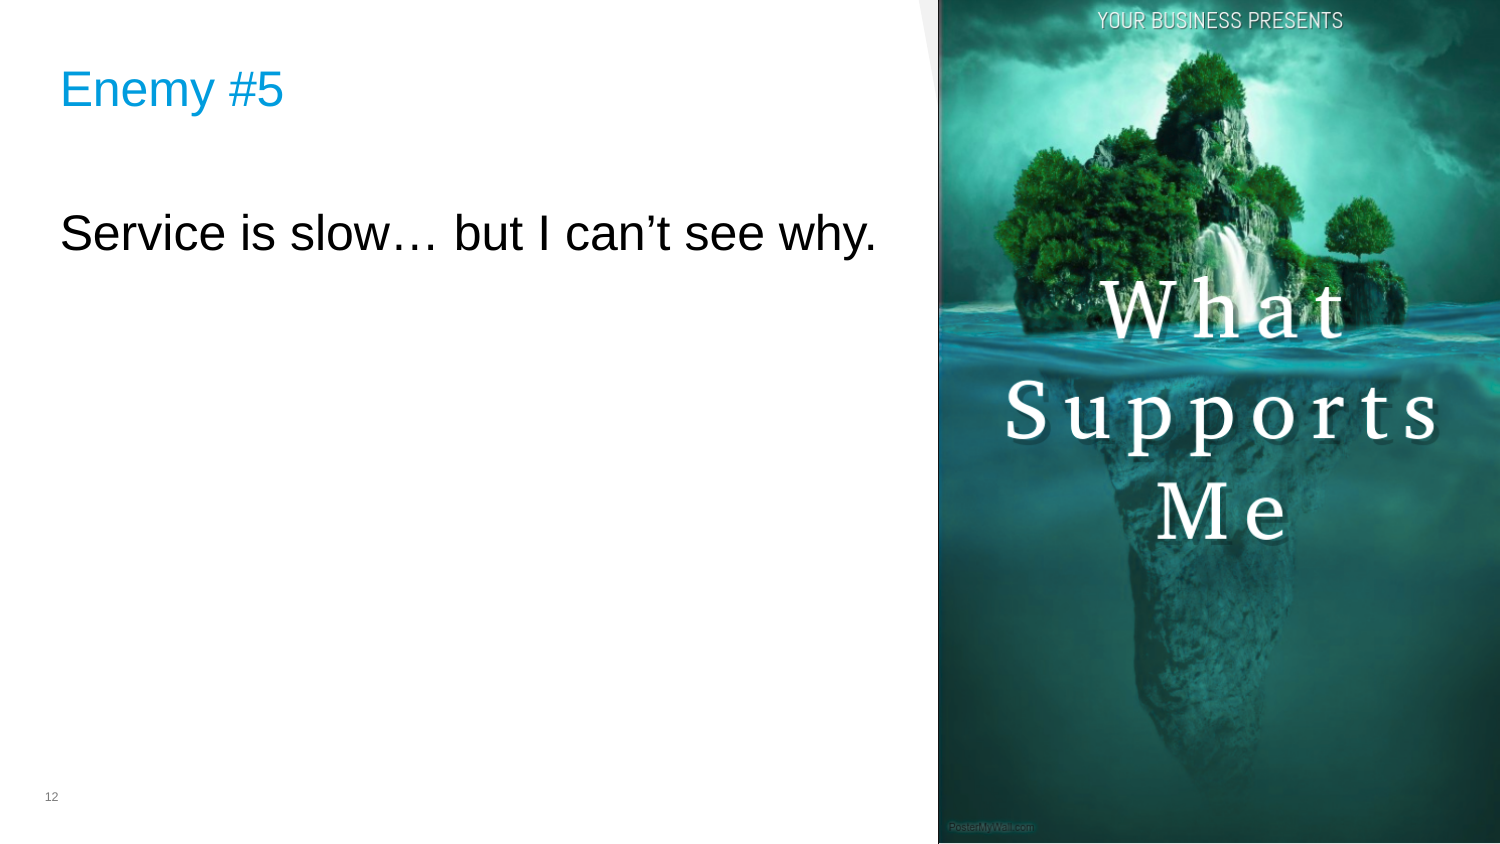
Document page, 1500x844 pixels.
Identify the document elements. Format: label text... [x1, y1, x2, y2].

picture [938, 0, 1500, 844]
list Enemy #5 [44, 52, 938, 158]
slide_number <number> [44, 788, 66, 804]
list Service is slow… but I can’t see why. [44, 185, 938, 734]
